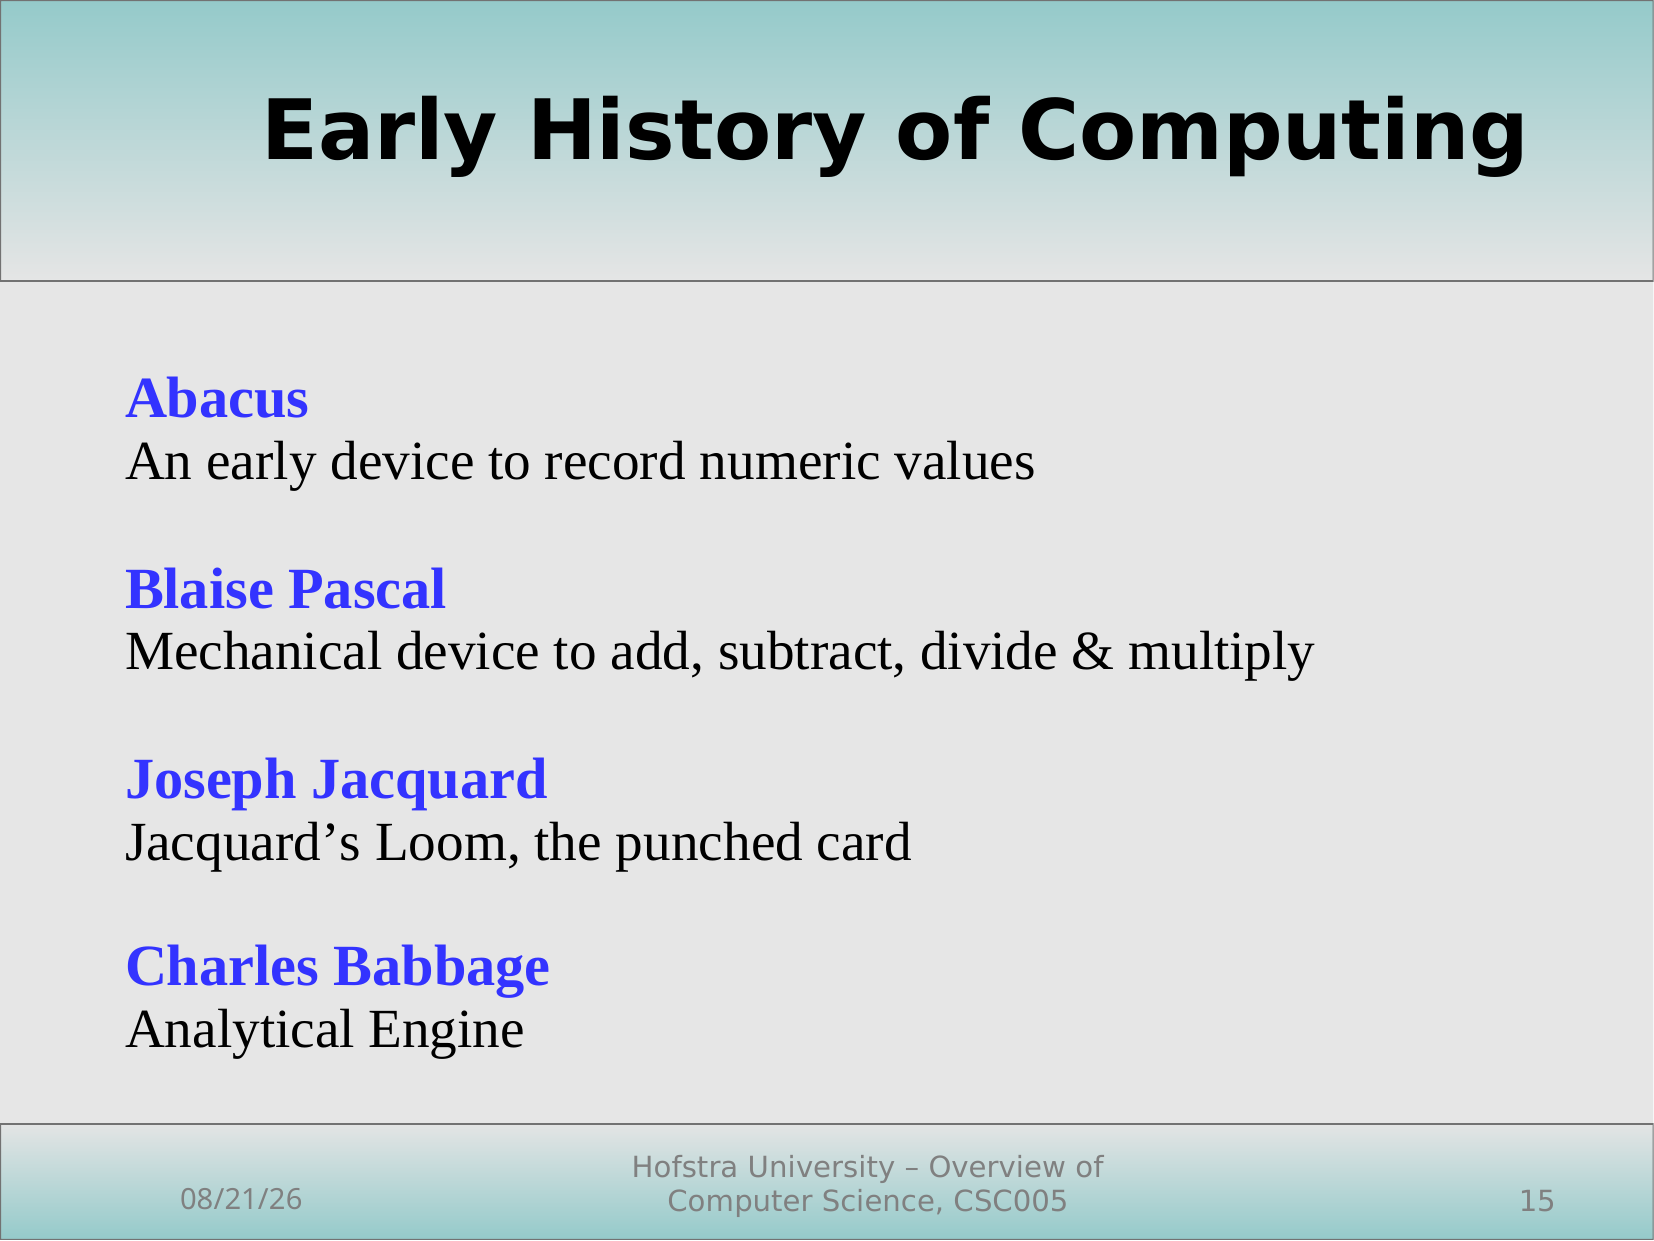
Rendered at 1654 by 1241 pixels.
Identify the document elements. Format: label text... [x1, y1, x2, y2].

text_box Abacus An early device to record numeric values Blaise Pascal Mechanical device to add, subtract, divide & multiply Joseph Jacquard Jacquard’s Loom, the punched card Charles Babbage Analytical Engine [110, 358, 1516, 1068]
title Early History of Computing [151, 27, 1640, 235]
